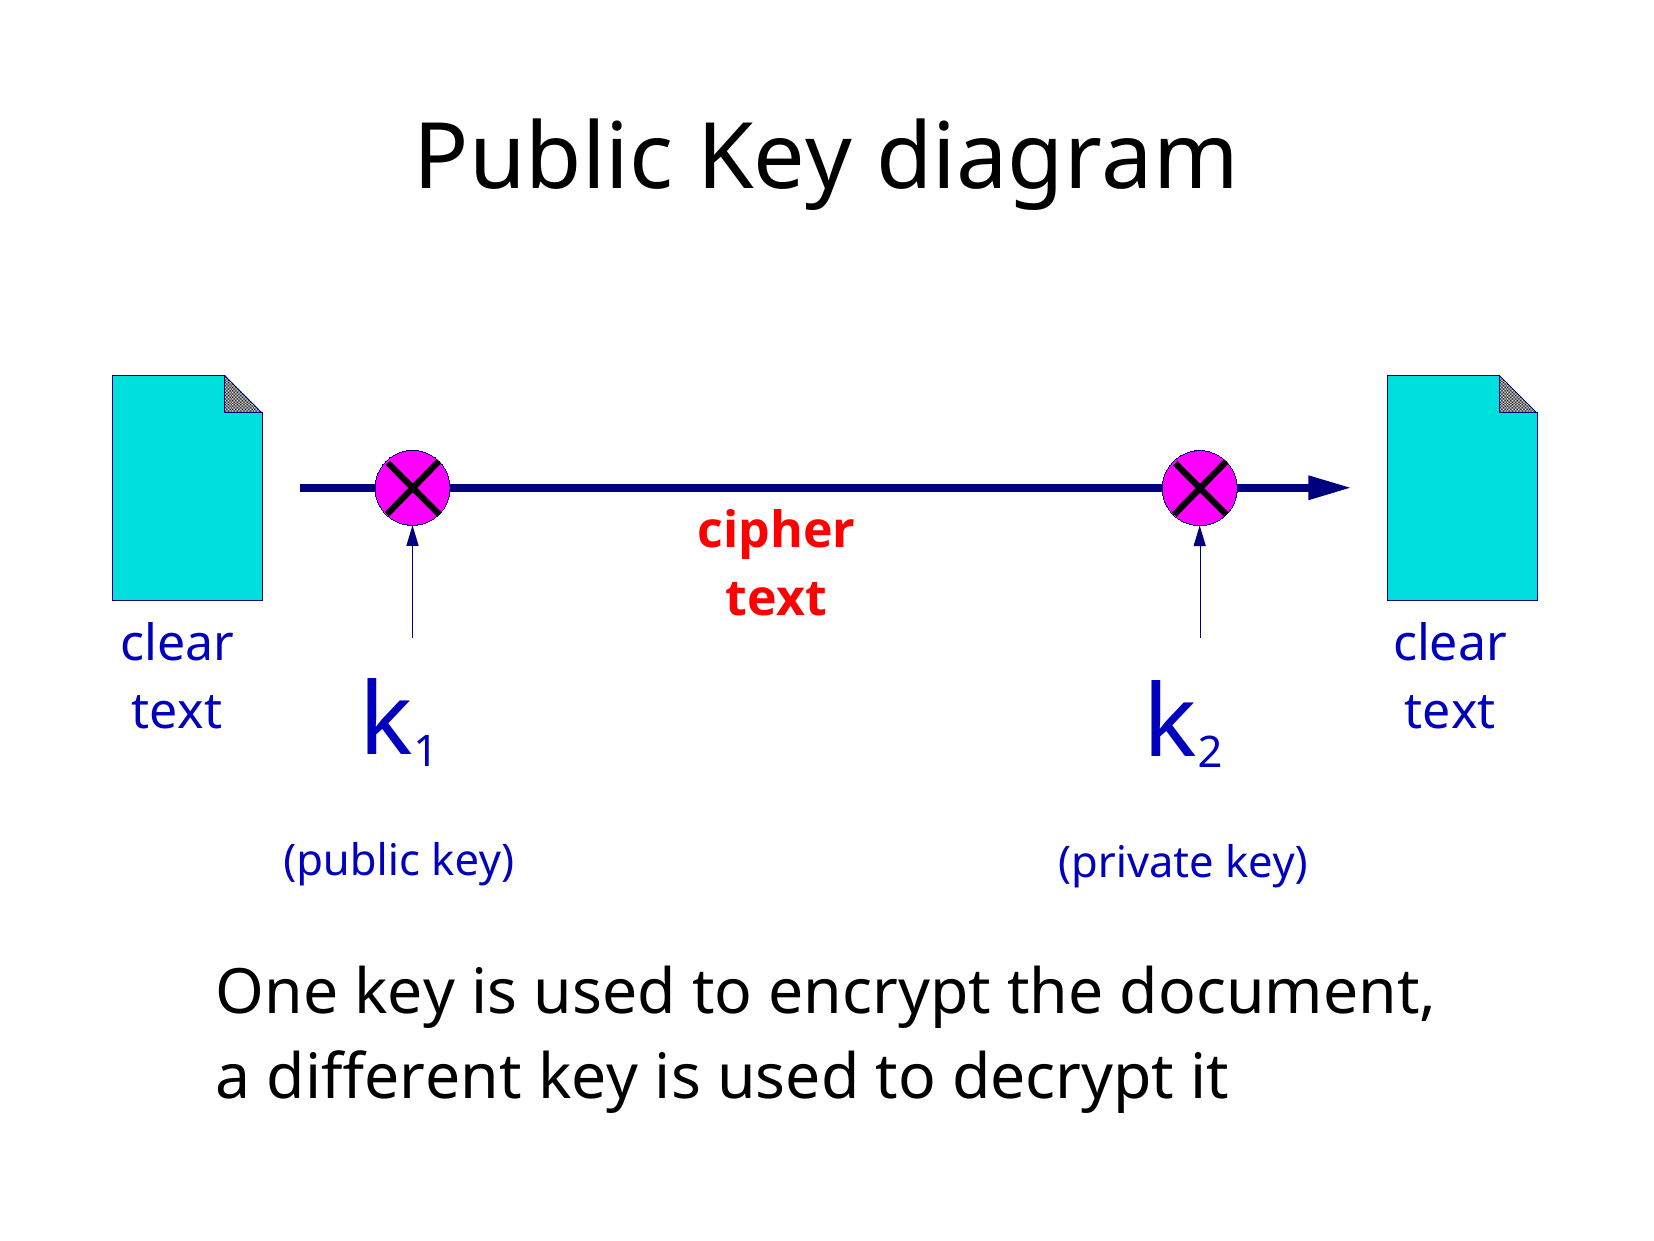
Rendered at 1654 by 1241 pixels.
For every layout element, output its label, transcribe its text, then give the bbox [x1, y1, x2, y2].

text_box k2 (private key) [1058, 649, 1309, 891]
text_box k1 (public key) [283, 647, 515, 889]
text_box clear text [1393, 606, 1508, 744]
title Public Key diagram [82, 49, 1571, 257]
text_box [1387, 375, 1538, 601]
text_box [419, 464, 451, 511]
text_box [1162, 450, 1224, 526]
text_box [1206, 464, 1238, 512]
text_box [112, 375, 263, 601]
text_box clear text [120, 606, 235, 744]
text_box cipher text [697, 493, 856, 631]
text_box [375, 450, 436, 517]
text_box One key is used to encrypt the document, a different key is used to decrypt it [215, 946, 1438, 1117]
text_box [389, 494, 436, 526]
